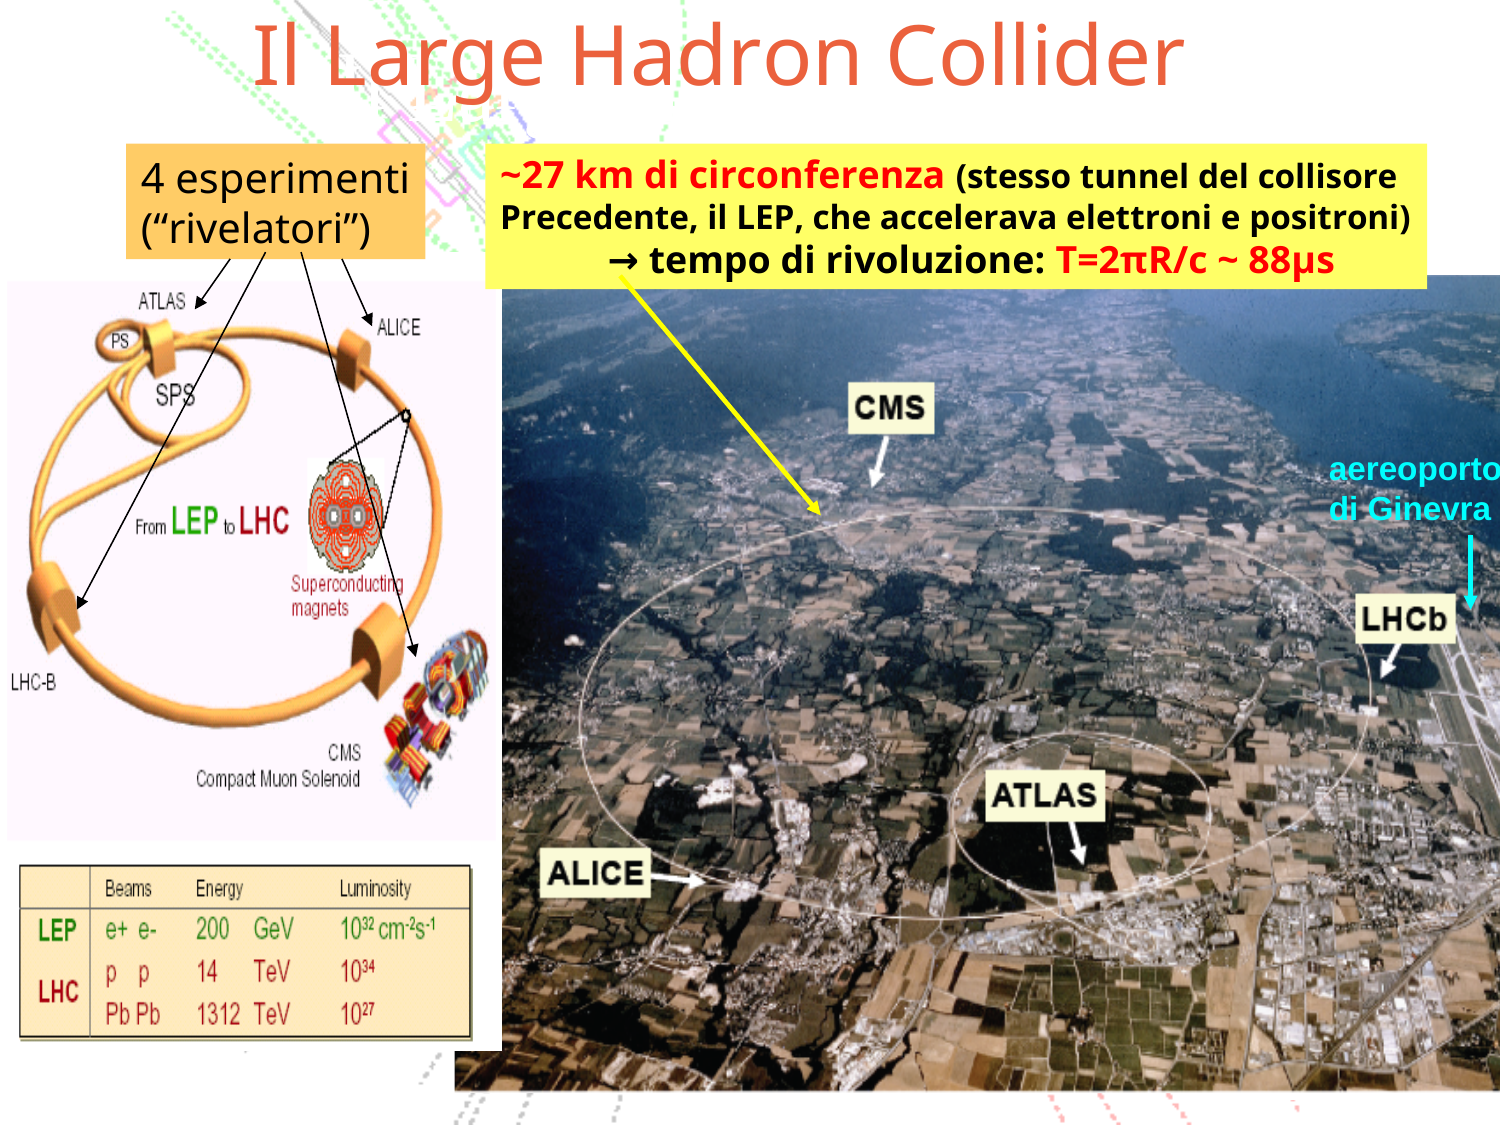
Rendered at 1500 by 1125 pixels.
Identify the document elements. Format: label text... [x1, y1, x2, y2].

text_box ~27 km di circonferenza (stesso tunnel del collisore Precedente, il LEP, che accelerava elettroni e positroni) → tempo di rivoluzione: T=2πR/c ~ 88μs [485, 168, 1428, 290]
text_box aereoporto di Ginevra [1314, 439, 1500, 535]
text_box 4 esperimenti (“rivelatori”) [126, 168, 426, 260]
title Il Large Hadron Collider [40, 132, 1463, 168]
picture [0, 0, 1500, 1125]
title Il Large Hadron Colliderer [40, 0, 1463, 132]
